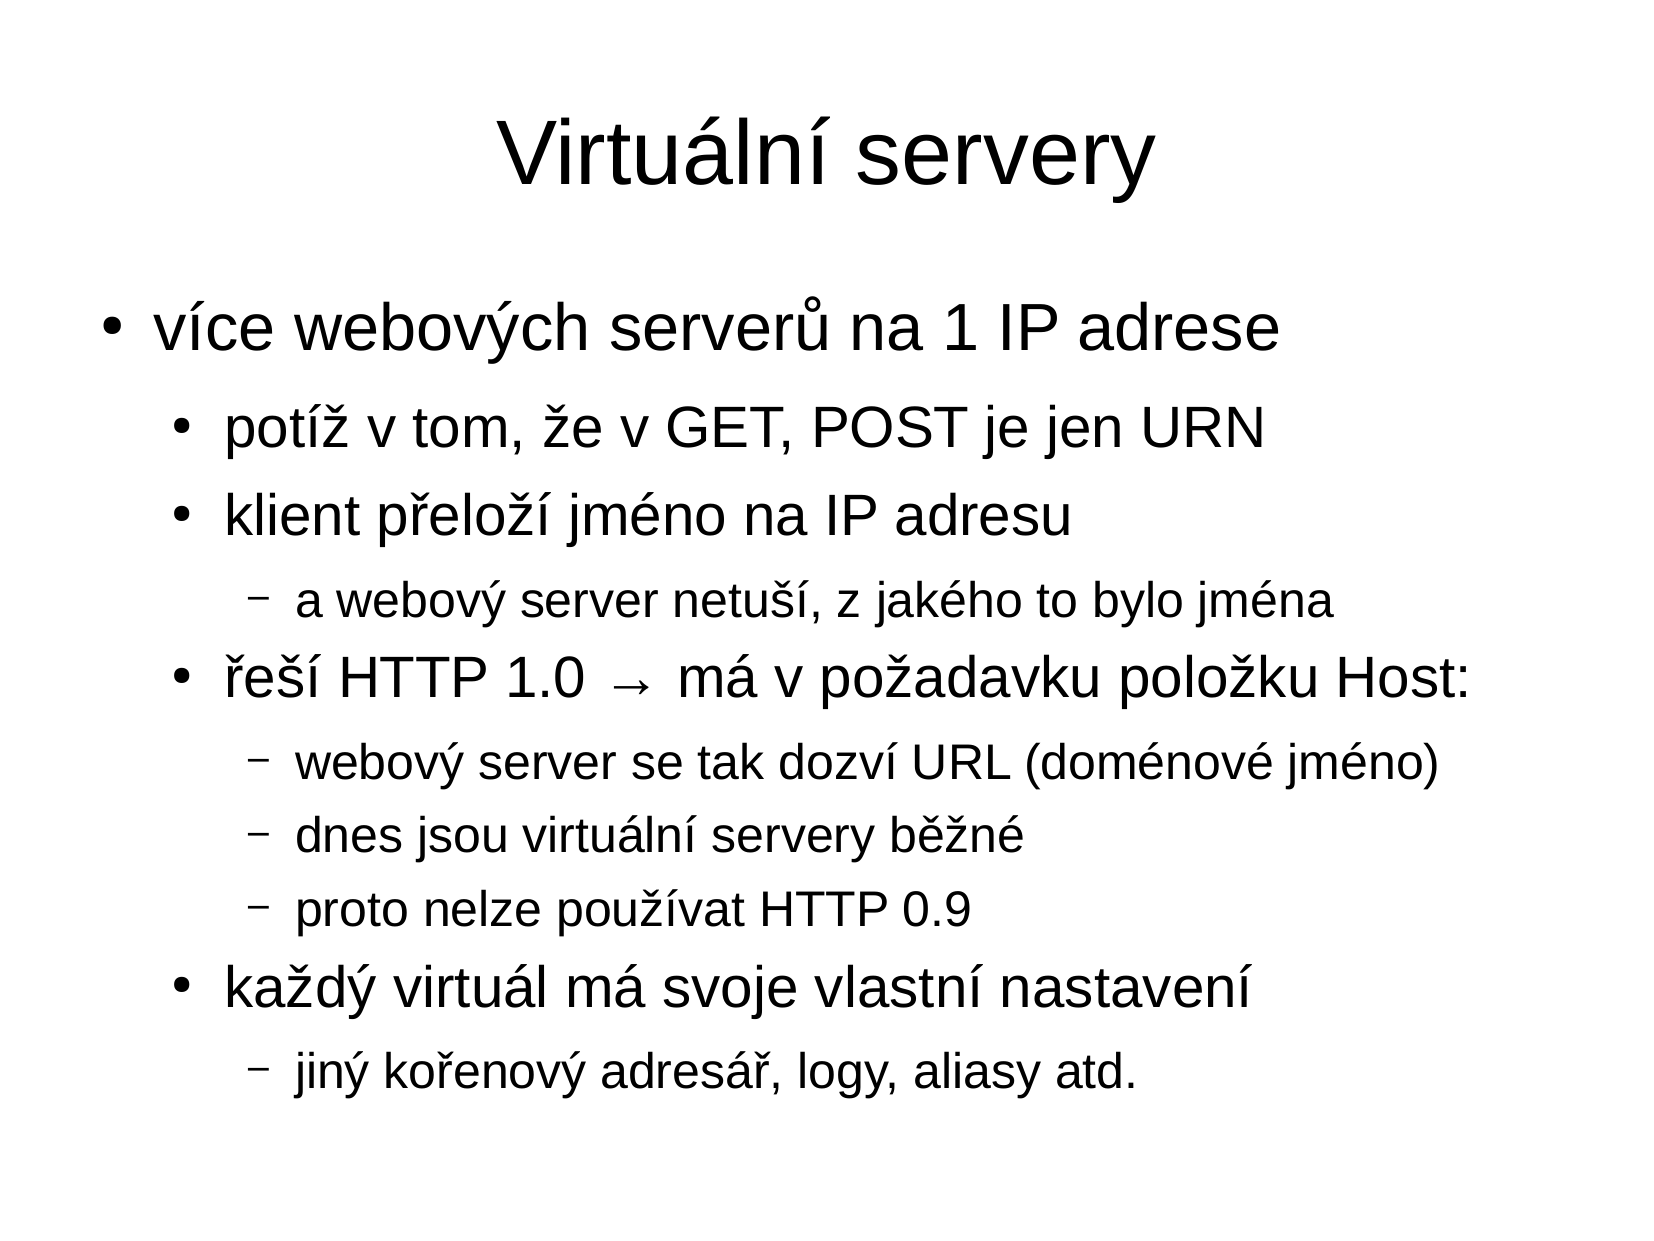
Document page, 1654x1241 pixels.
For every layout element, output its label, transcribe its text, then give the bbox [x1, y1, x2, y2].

list více webových serverů na 1 IP adrese potíž v tom, že v GET, POST je jen URN klient přeloží jméno na IP adresu a webový server netuší, z jakého to bylo jména řeší HTTP 1.0 → má v požadavku položku Host: webový server se tak dozví URL (doménové jméno) dnes jsou virtuální servery běžné proto nelze používat HTTP 0.9 každý virtuál má svoje vlastní nastavení jiný kořenový adresář, logy, aliasy atd. [82, 290, 1571, 1109]
title Virtuální servery [82, 49, 1571, 257]
